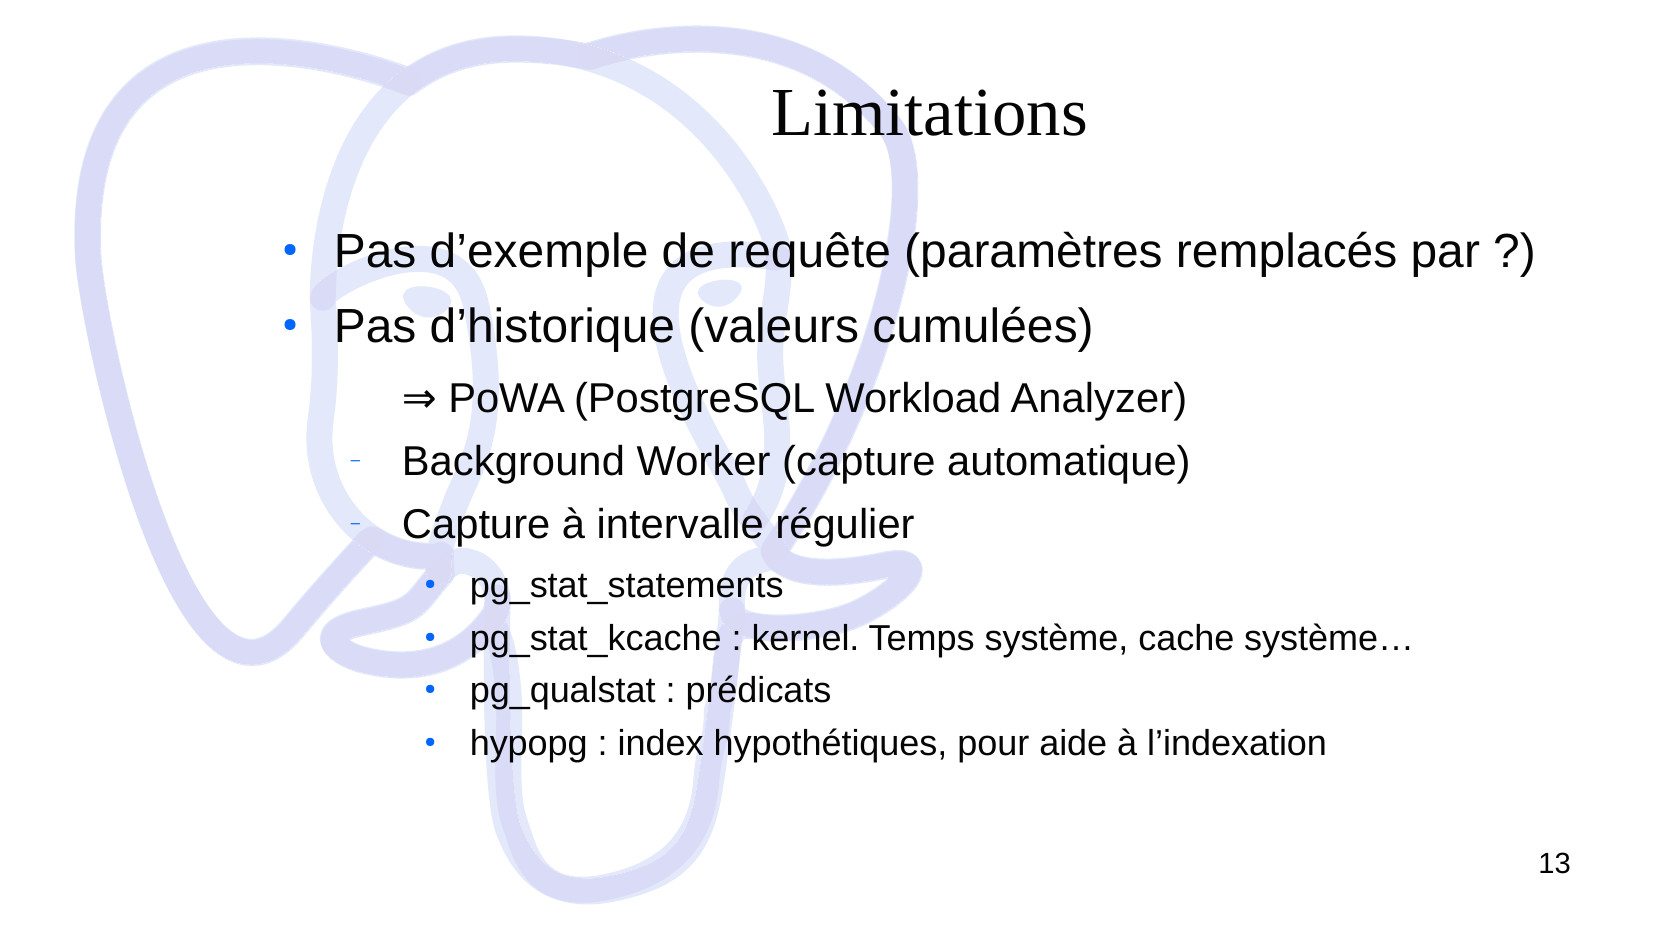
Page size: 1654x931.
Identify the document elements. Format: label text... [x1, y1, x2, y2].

title Limitations [265, 35, 1595, 189]
list Pas d’exemple de requête (paramètres remplacés par ?) Pas d’historique (valeurs cumulées) ⇒ PoWA (PostgreSQL Workload Analyzer) Background Worker (capture automatique) Capture à intervalle régulier pg_stat_statements pg_stat_kcache : kernel. Temps système, cache système… pg_qualstat : prédicats hypopg : index hypothétiques, pour aide à l’indexation [265, 224, 1595, 764]
